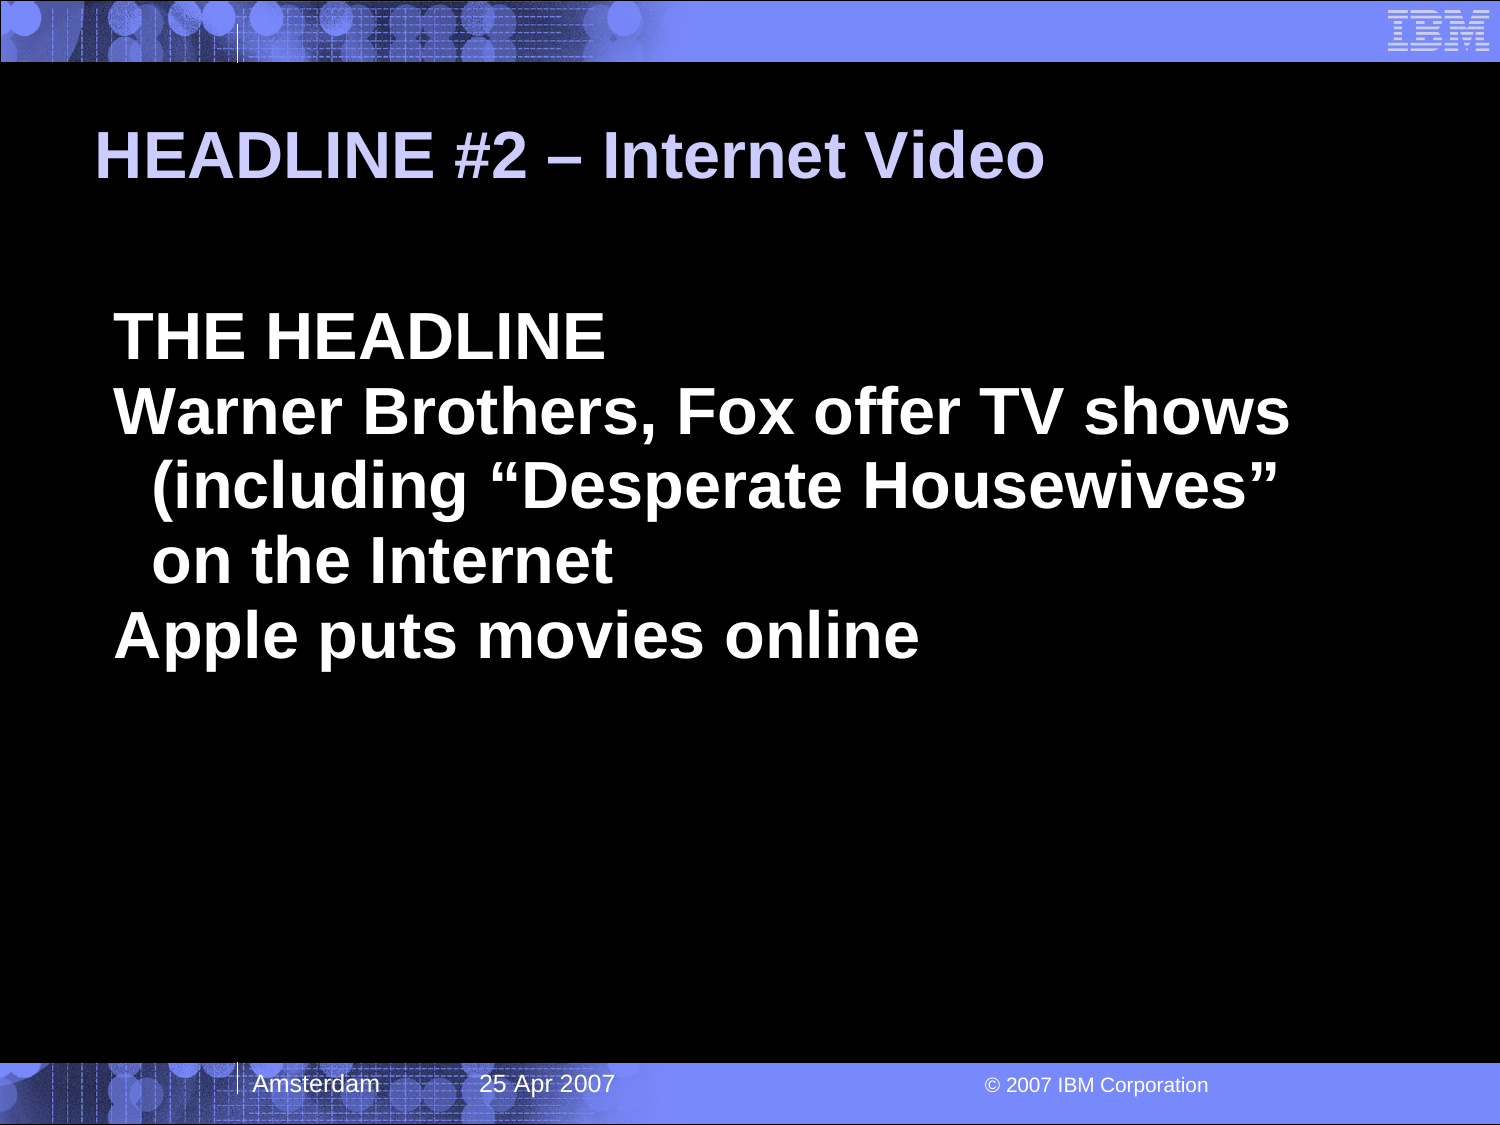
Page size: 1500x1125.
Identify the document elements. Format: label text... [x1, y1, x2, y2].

picture [0, 1063, 1500, 1124]
title HEADLINE #2 – Internet Video [79, 116, 1433, 205]
list THE HEADLINE Warner Brothers, Fox offer TV shows (including “Desperate Housewives” on the Internet Apple puts movies online [99, 291, 1389, 1037]
picture [1, 1, 1500, 62]
